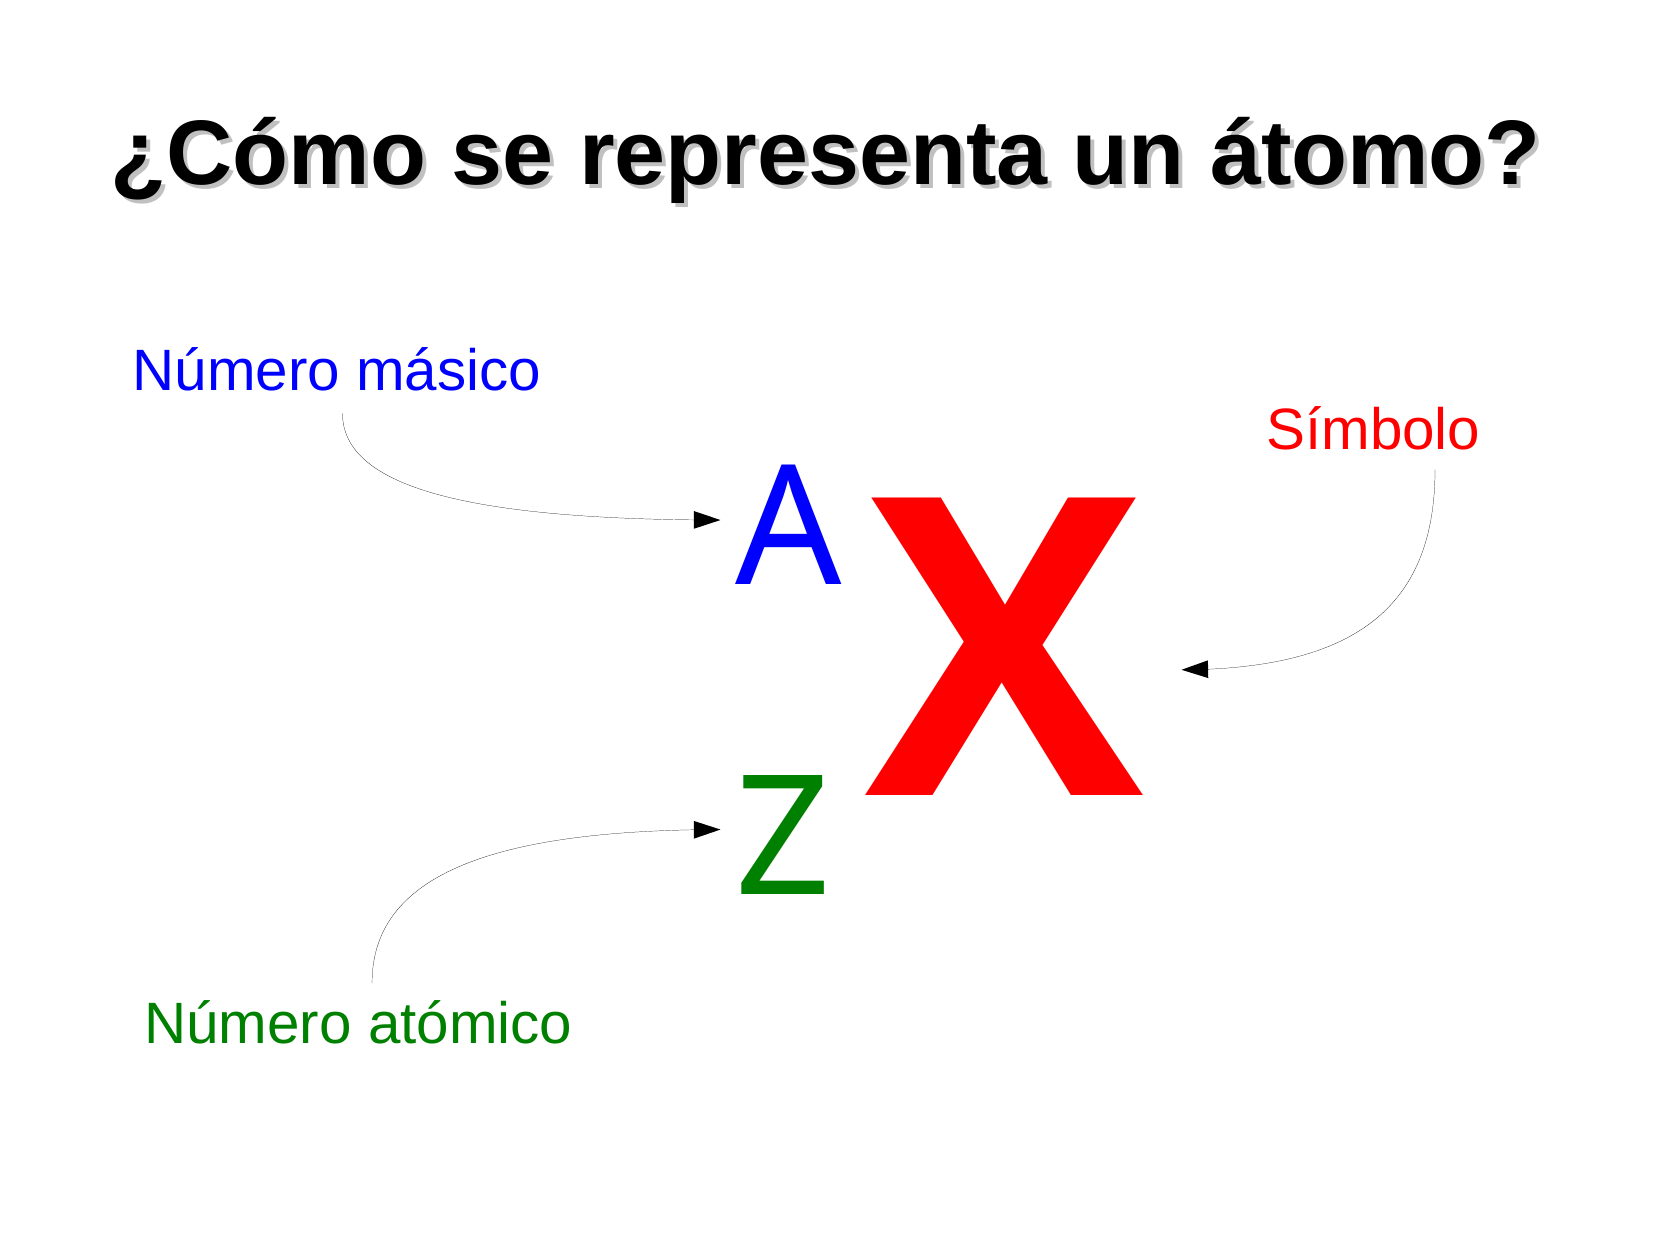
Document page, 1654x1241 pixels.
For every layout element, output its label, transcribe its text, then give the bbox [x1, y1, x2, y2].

text_box X [850, 342, 1182, 998]
text_box A [720, 399, 863, 579]
text_box Número atómico [129, 983, 615, 1063]
text_box Número másico [118, 330, 567, 414]
text_box Z [720, 708, 863, 889]
text_box Símbolo [1251, 389, 1619, 470]
title ¿Cómo se representa un átomo? [82, 49, 1571, 257]
